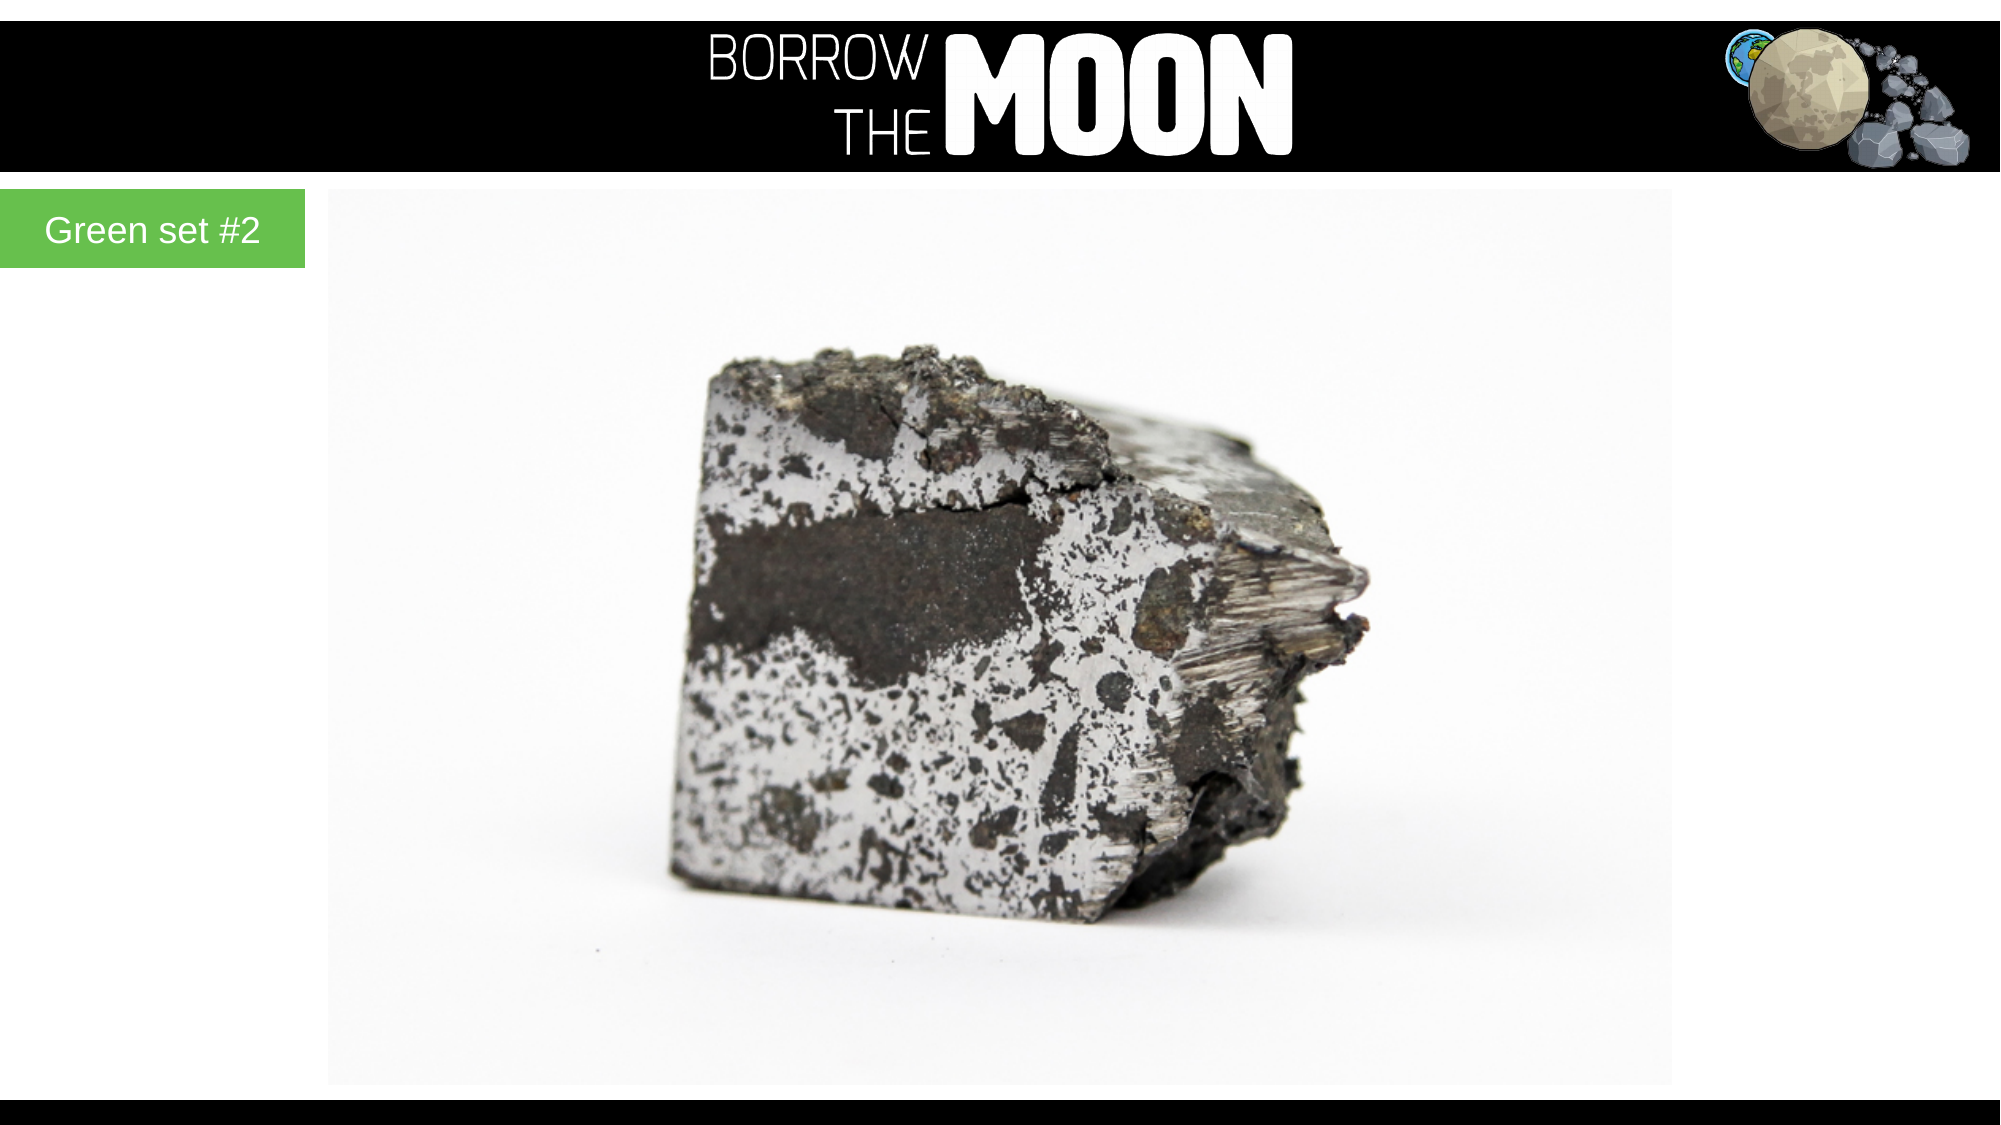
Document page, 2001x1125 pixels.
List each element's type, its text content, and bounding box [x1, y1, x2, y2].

text_box Green set #2 [0, 189, 305, 268]
picture [328, 189, 1672, 1085]
